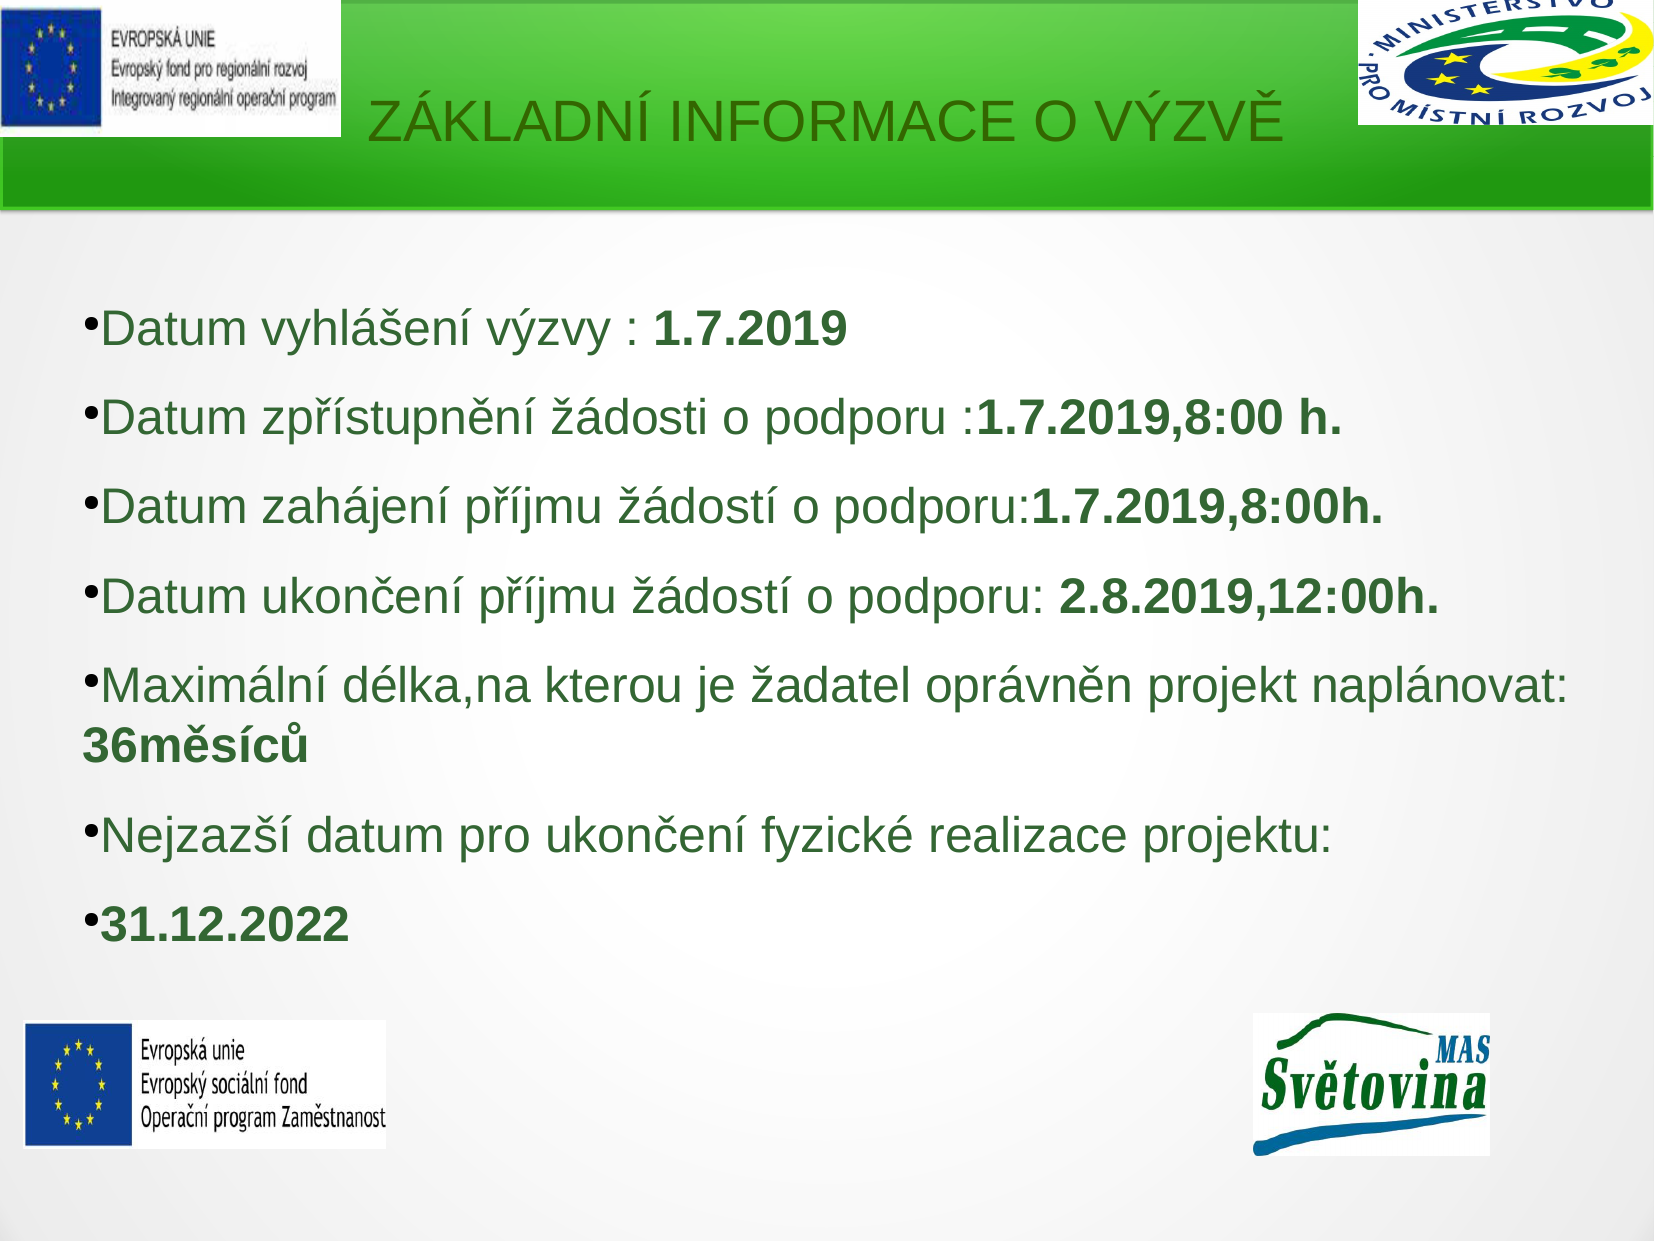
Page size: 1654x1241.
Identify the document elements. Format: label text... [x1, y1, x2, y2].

picture [1253, 1013, 1490, 1156]
picture [23, 1020, 386, 1149]
picture [0, 0, 341, 137]
title ZÁKLADNÍ INFORMACE O VÝZVĚ [82, 47, 1571, 189]
list Datum vyhlášení výzvy : 1.7.2019 Datum zpřístupnění žádosti o podporu :1.7.2019,8:00 h. Datum zahájení příjmu žádostí o podporu:1.7.2019,8:00h. Datum ukončení příjmu žádostí o podporu: 2.8.2019,12:00h. Maximální délka,na kterou je žadatel oprávněn projekt naplánovat: 36měsíců Nejzazší datum pro ukončení fyzické realizace projektu: 31.12.2022 [82, 295, 1571, 1015]
picture [1358, 0, 1654, 125]
